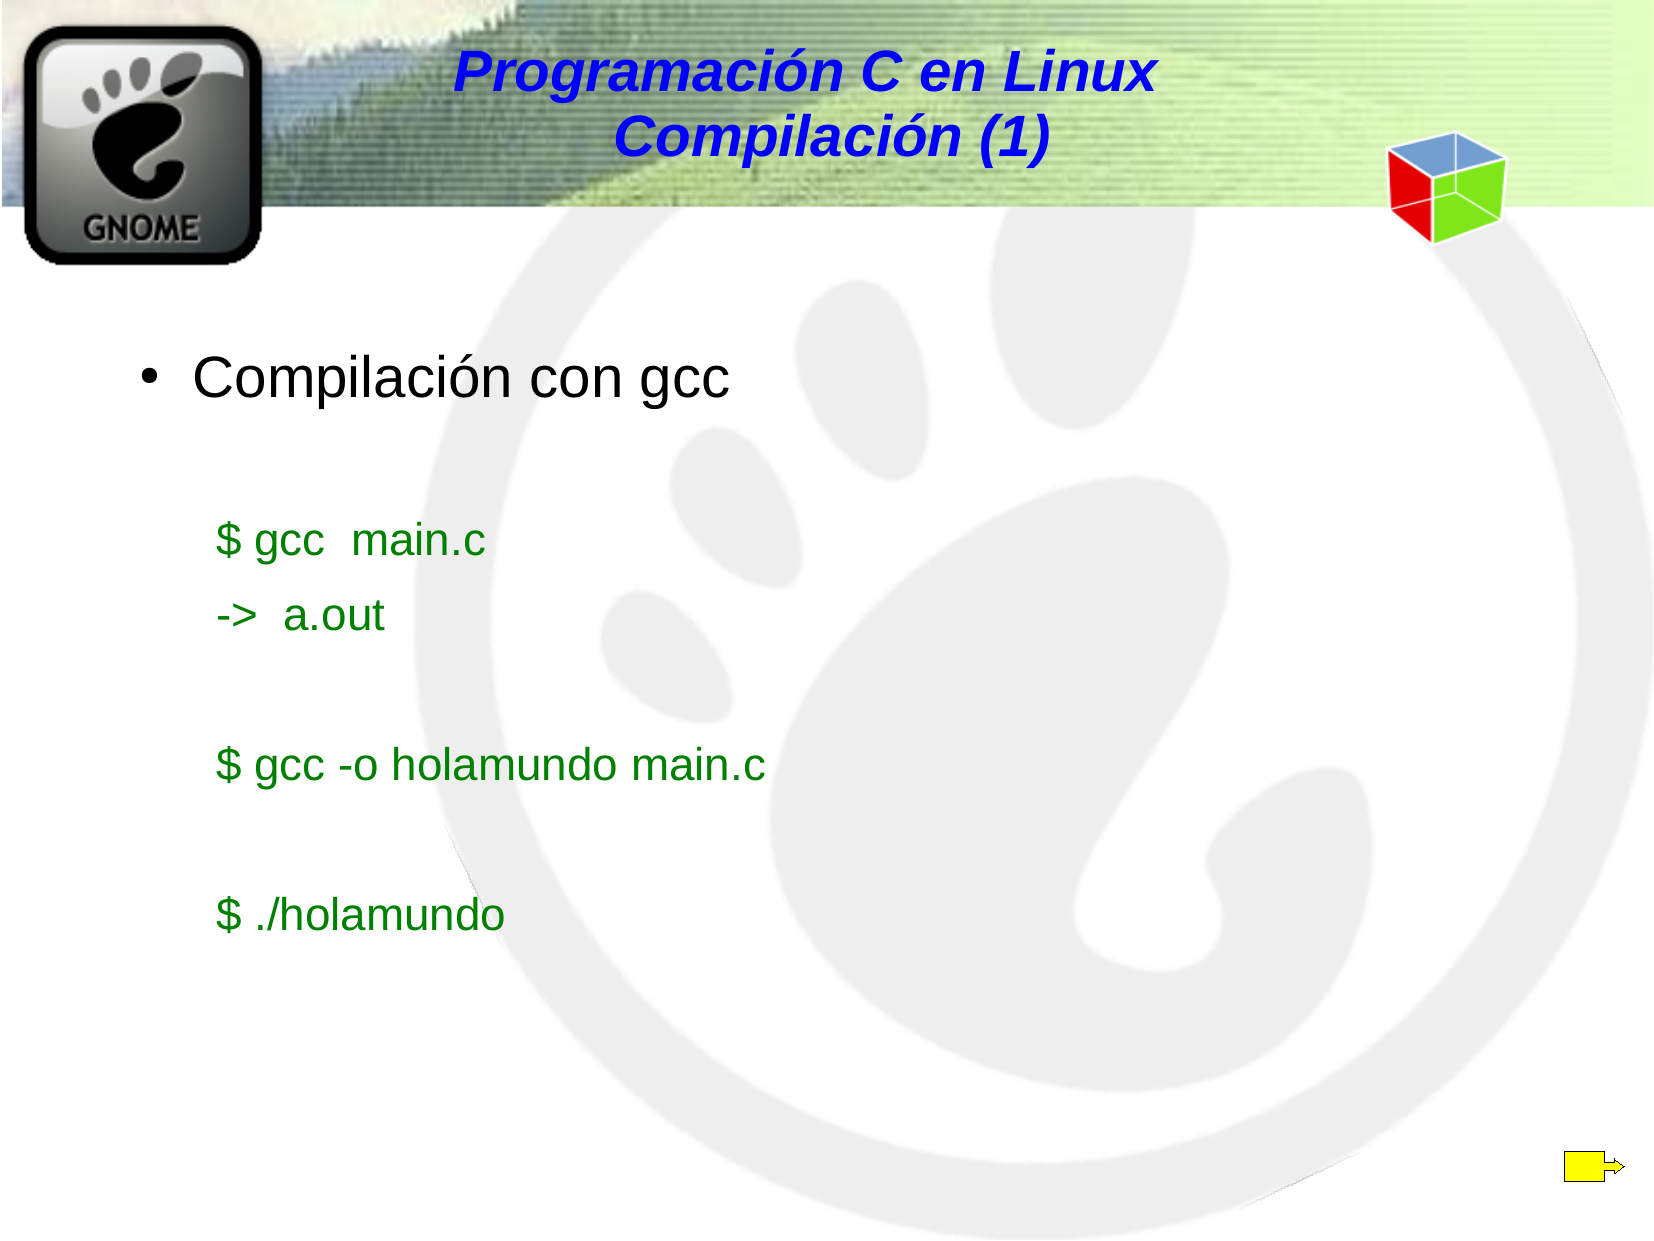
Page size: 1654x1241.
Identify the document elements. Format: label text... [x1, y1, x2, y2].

list Compilación con gcc $ gcc main.c -> a.out $ gcc -o holamundo main.c $ ./holamundo [121, 344, 1534, 1143]
text_box [1564, 1151, 1625, 1182]
picture [2, 0, 1654, 1240]
title Programación C en Linux Compilación (1) [236, 0, 1359, 208]
